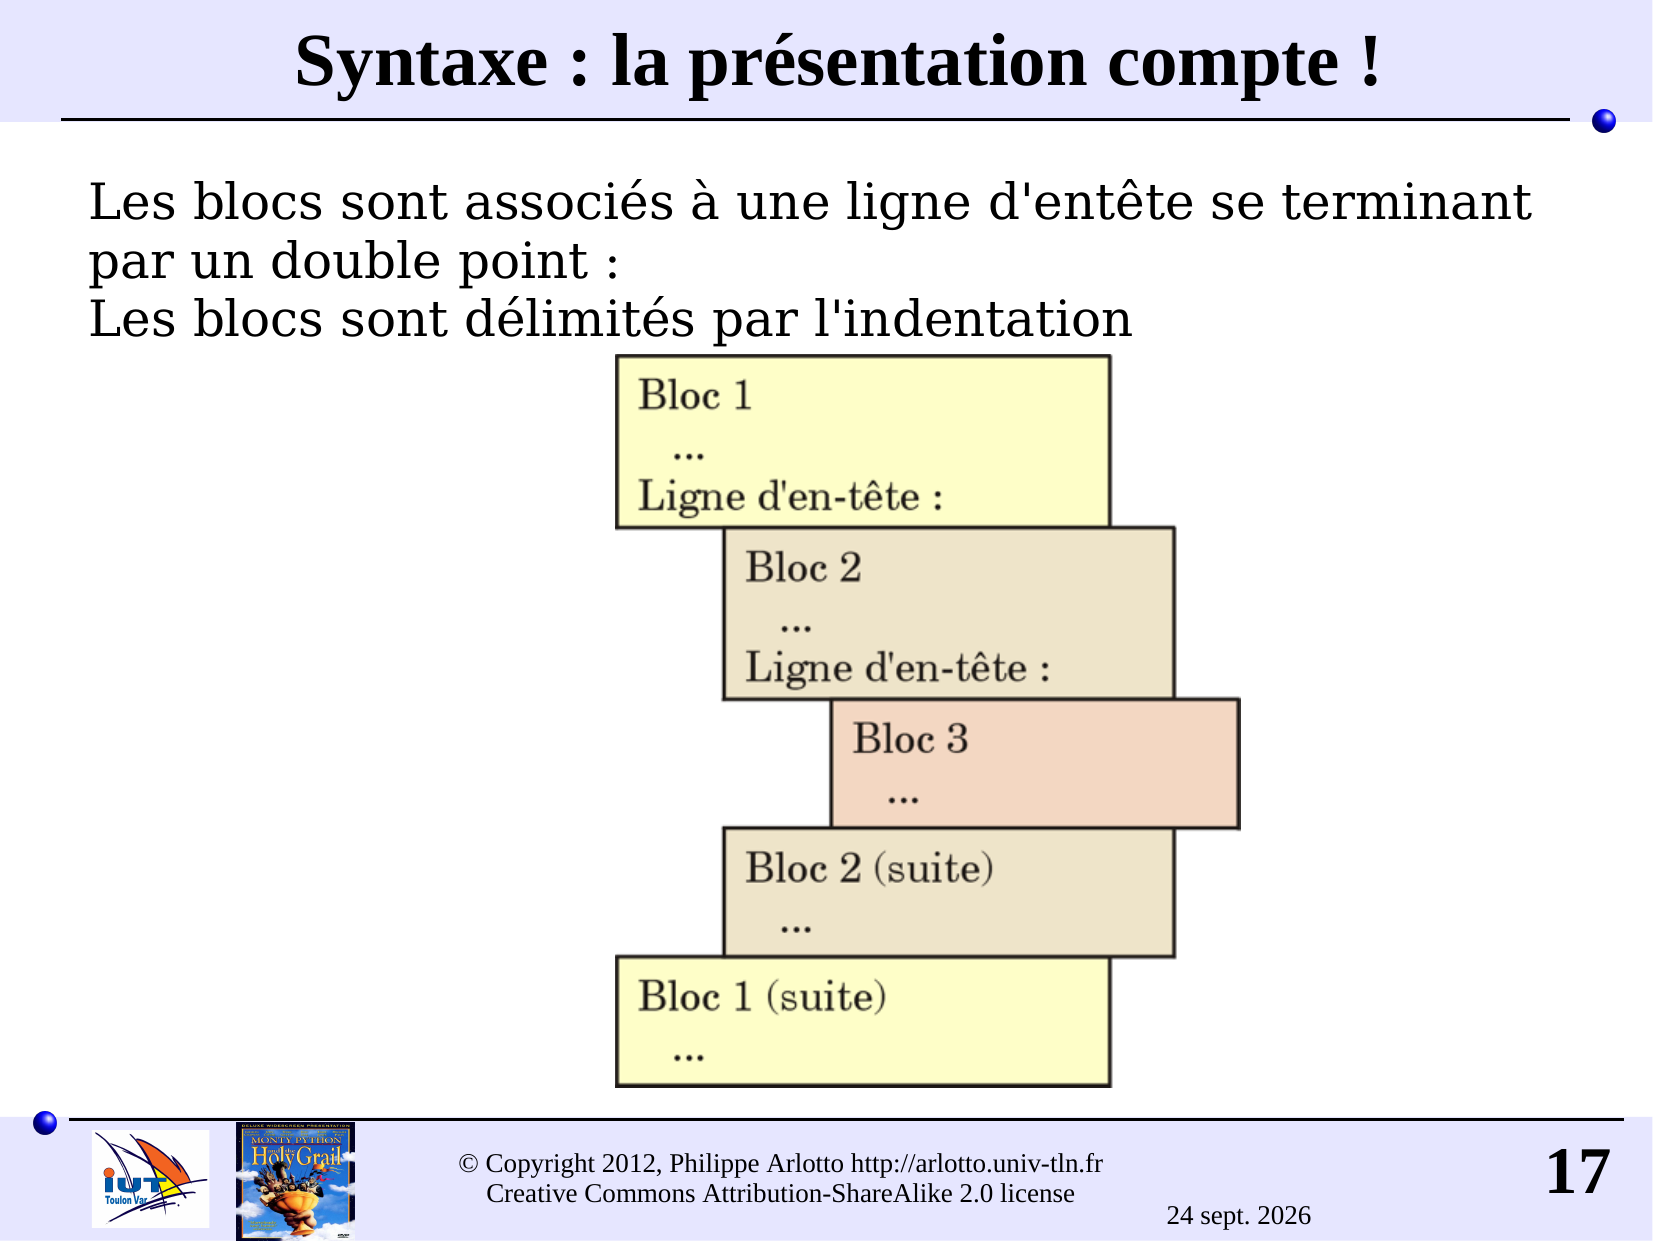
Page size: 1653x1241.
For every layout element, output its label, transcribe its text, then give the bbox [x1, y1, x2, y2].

picture [615, 354, 1241, 1088]
title Syntaxe : la présentation compte ! [95, 14, 1585, 107]
text_box Les blocs sont associés à une ligne d'entête se terminant par un double point : Les blocs sont délimités par l'indentation [88, 173, 1534, 349]
picture [236, 1122, 355, 1241]
